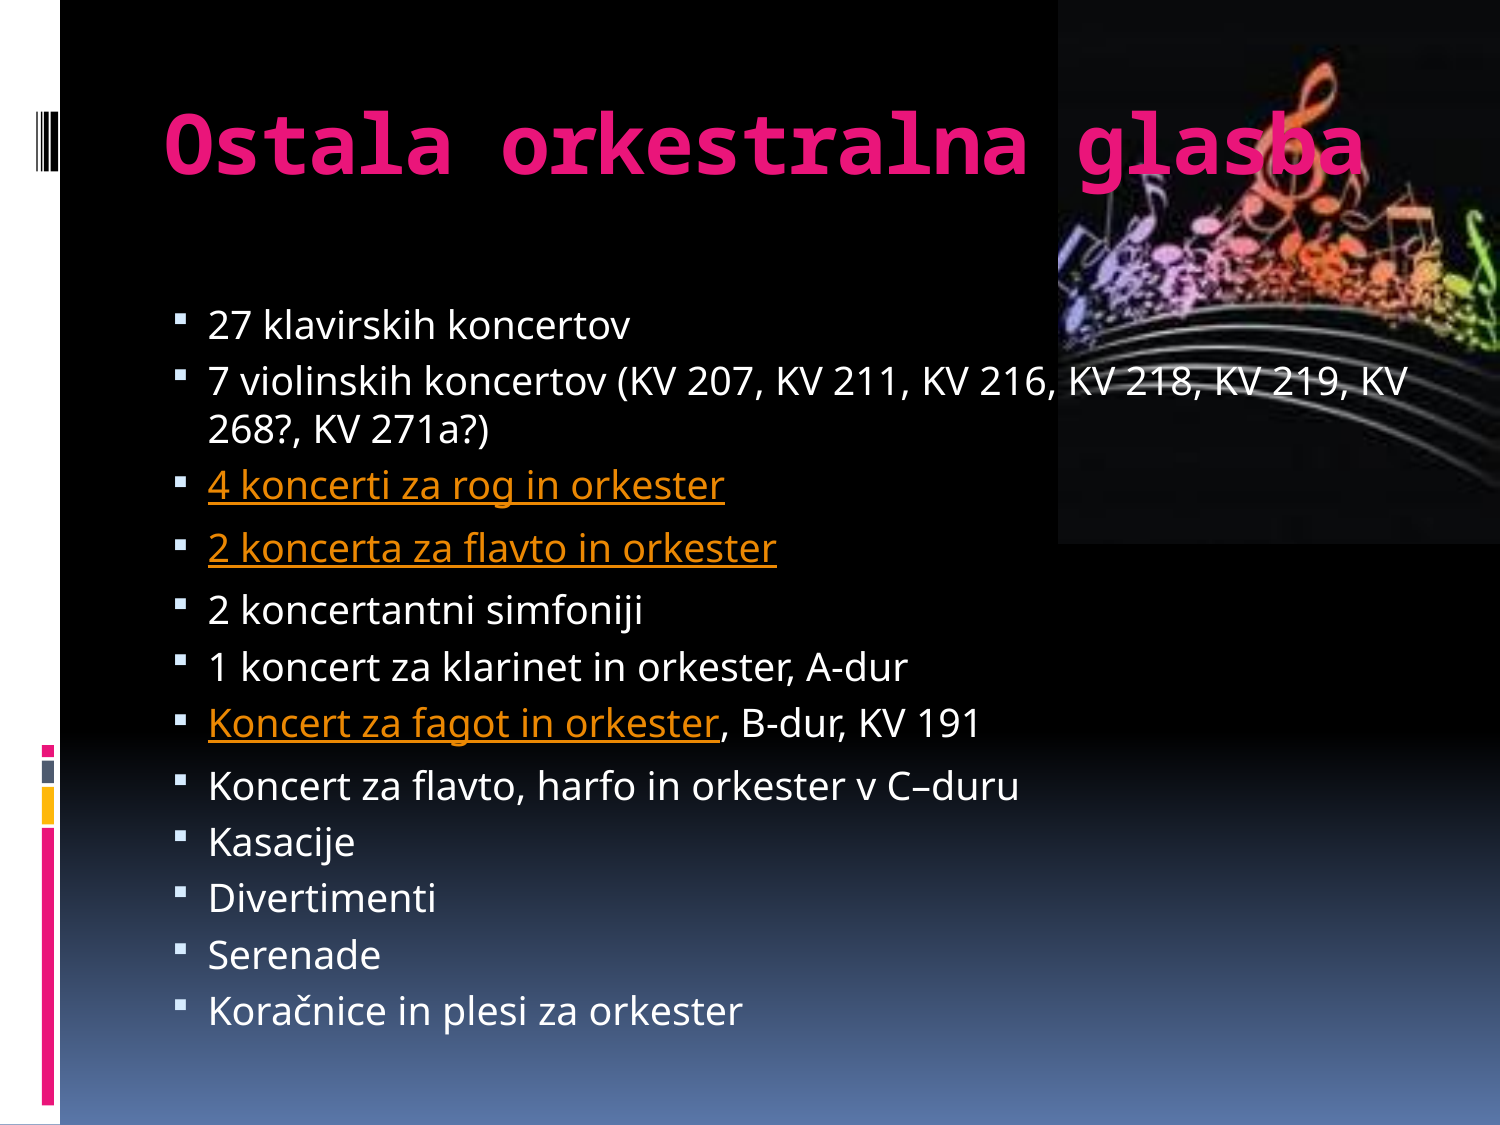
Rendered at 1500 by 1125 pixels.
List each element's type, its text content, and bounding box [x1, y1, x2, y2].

list 27 klavirskih koncertov 7 violinskih koncertov (KV 207, KV 211, KV 216, KV 218, KV 219, KV 268?, KV 271a?) 4 koncerti za rog in orkester 2 koncerta za flavto in orkester 2 koncertantni simfoniji 1 koncert za klarinet in orkester, A-dur Koncert za fagot in orkester, B-dur, KV 191 Koncert za flavto, harfo in orkester v C–duru Kasacije Divertimenti Serenade Koračnice in plesi za orkester [150, 292, 1425, 1043]
picture [1058, 0, 1500, 544]
title Ostala orkestralna glasba [150, 84, 1425, 235]
